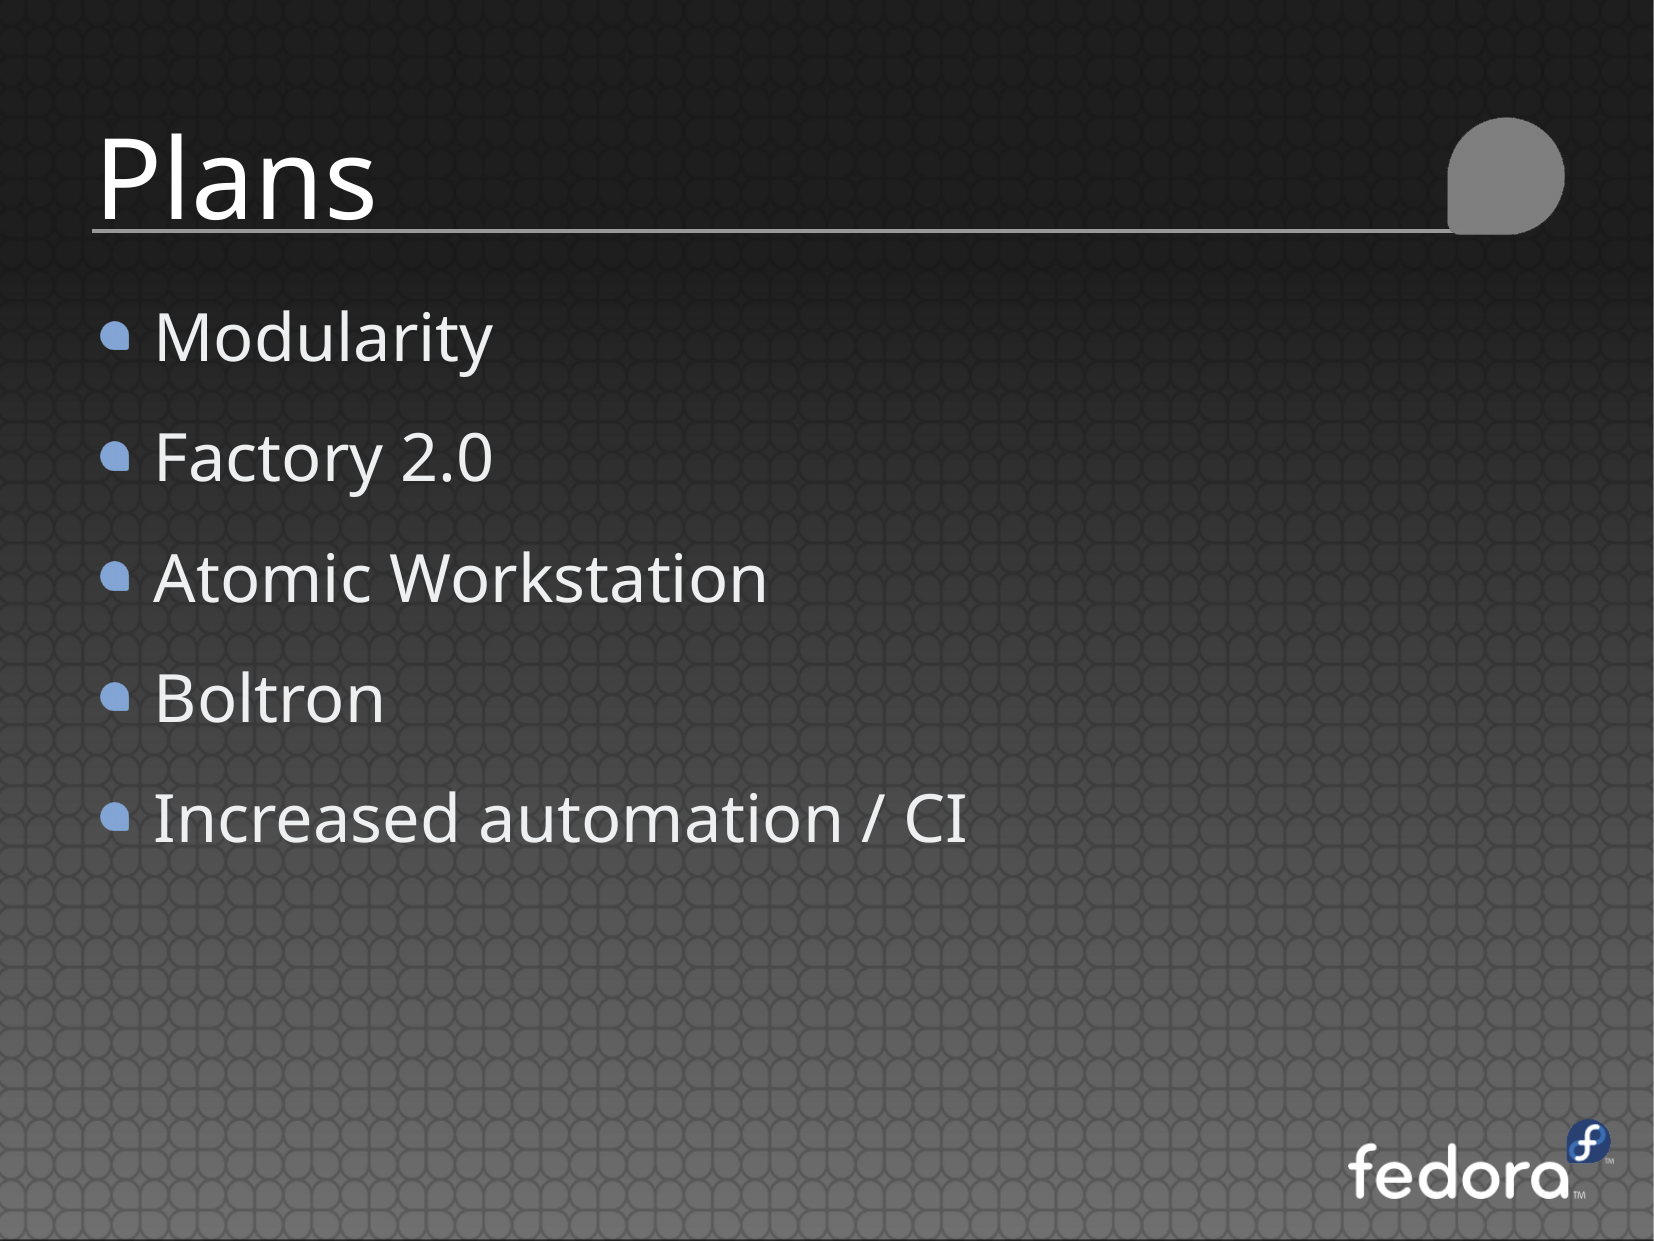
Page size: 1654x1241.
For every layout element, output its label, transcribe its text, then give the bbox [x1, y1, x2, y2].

title Plans [94, 100, 1426, 251]
list Modularity Factory 2.0 Atomic Workstation Boltron Increased automation / CI [82, 290, 1571, 1094]
picture [0, 0, 1654, 1241]
